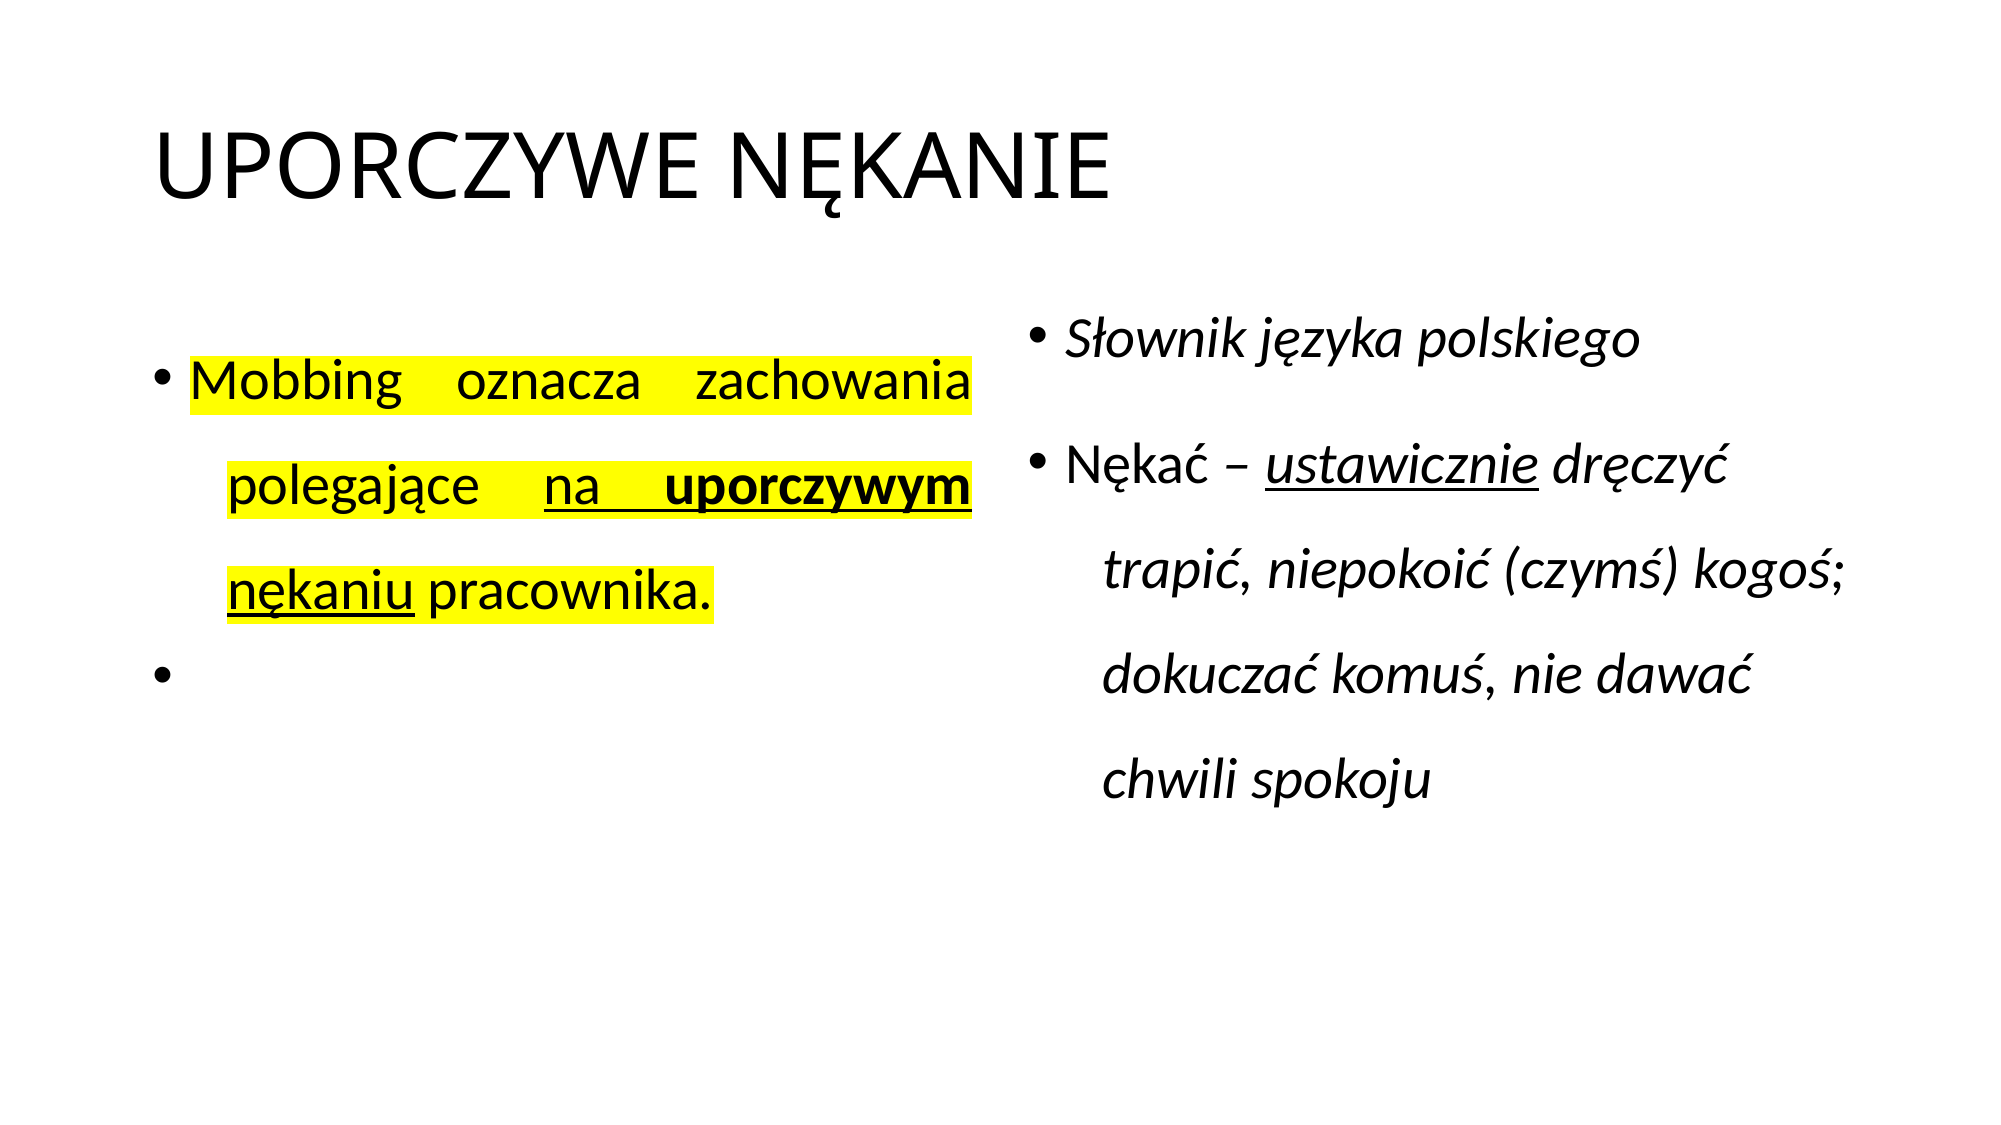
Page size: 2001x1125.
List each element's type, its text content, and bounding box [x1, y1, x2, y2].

list Mobbing oznacza zachowania polegające na uporczywym nękaniu pracownika. [137, 299, 988, 1014]
title UPORCZYWE NĘKANIE [137, 59, 1863, 278]
list Słownik języka polskiego Nękać – ustawicznie dręczyć trapić, niepokoić (czymś) kogoś; dokuczać komuś, nie dawać chwili spokoju [1012, 299, 1863, 1014]
